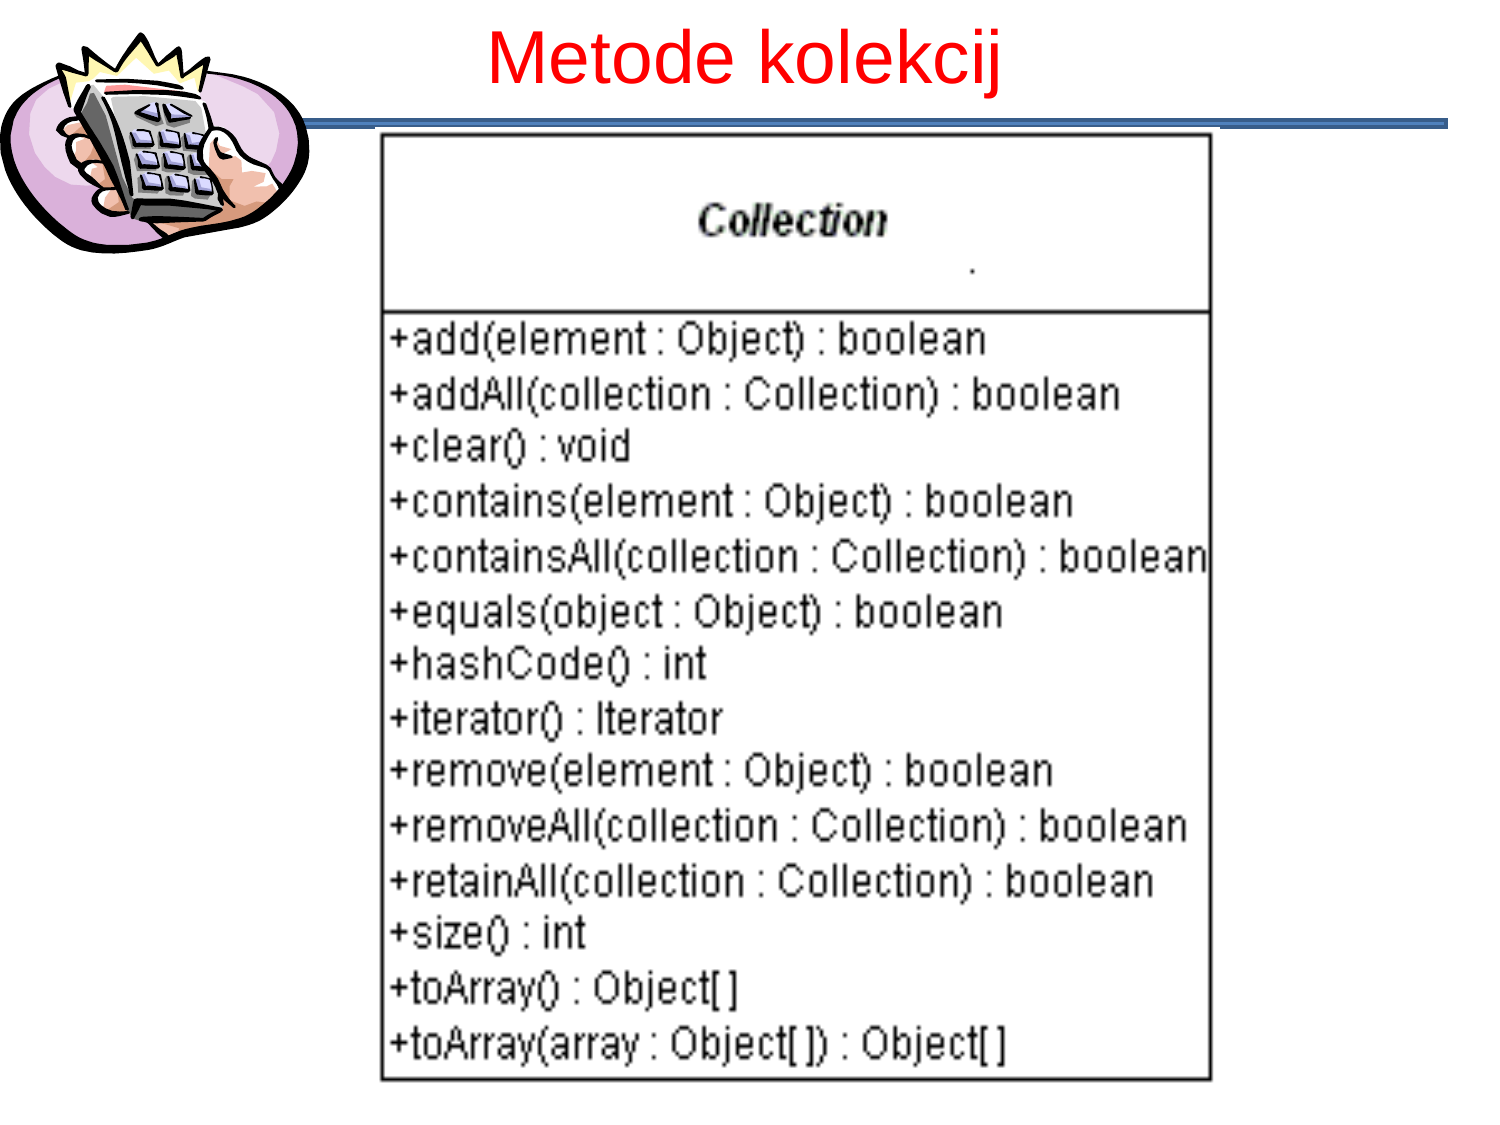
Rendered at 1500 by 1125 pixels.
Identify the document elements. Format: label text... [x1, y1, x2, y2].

title Metode kolekcij [70, 0, 1421, 108]
text_box [0, 31, 312, 256]
picture [375, 127, 1220, 1090]
